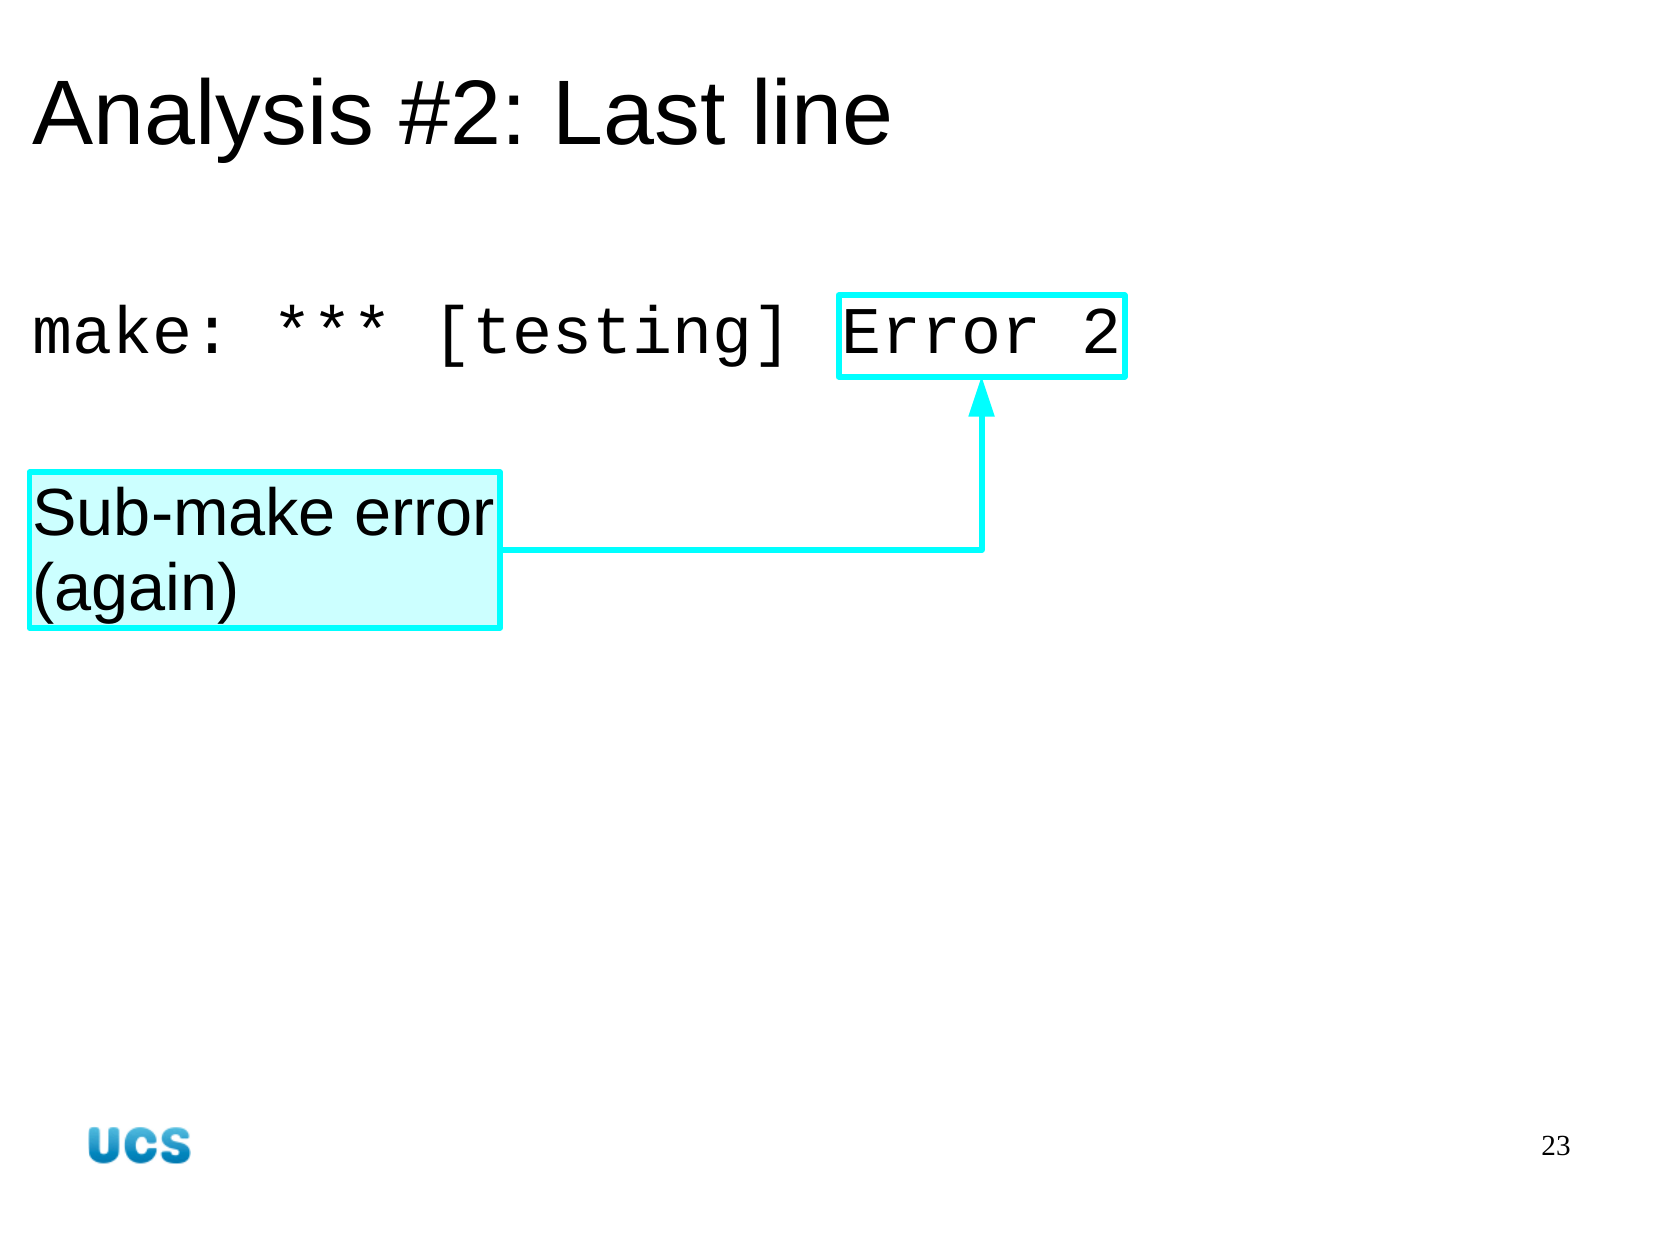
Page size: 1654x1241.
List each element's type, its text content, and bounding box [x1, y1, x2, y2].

text_box make: *** [testing] [29, 295, 796, 377]
text_box Sub-make error (again) [29, 472, 501, 628]
picture [88, 1126, 191, 1165]
text_box Analysis #2: Last line [29, 59, 899, 168]
text_box Error 2 [838, 295, 1125, 377]
